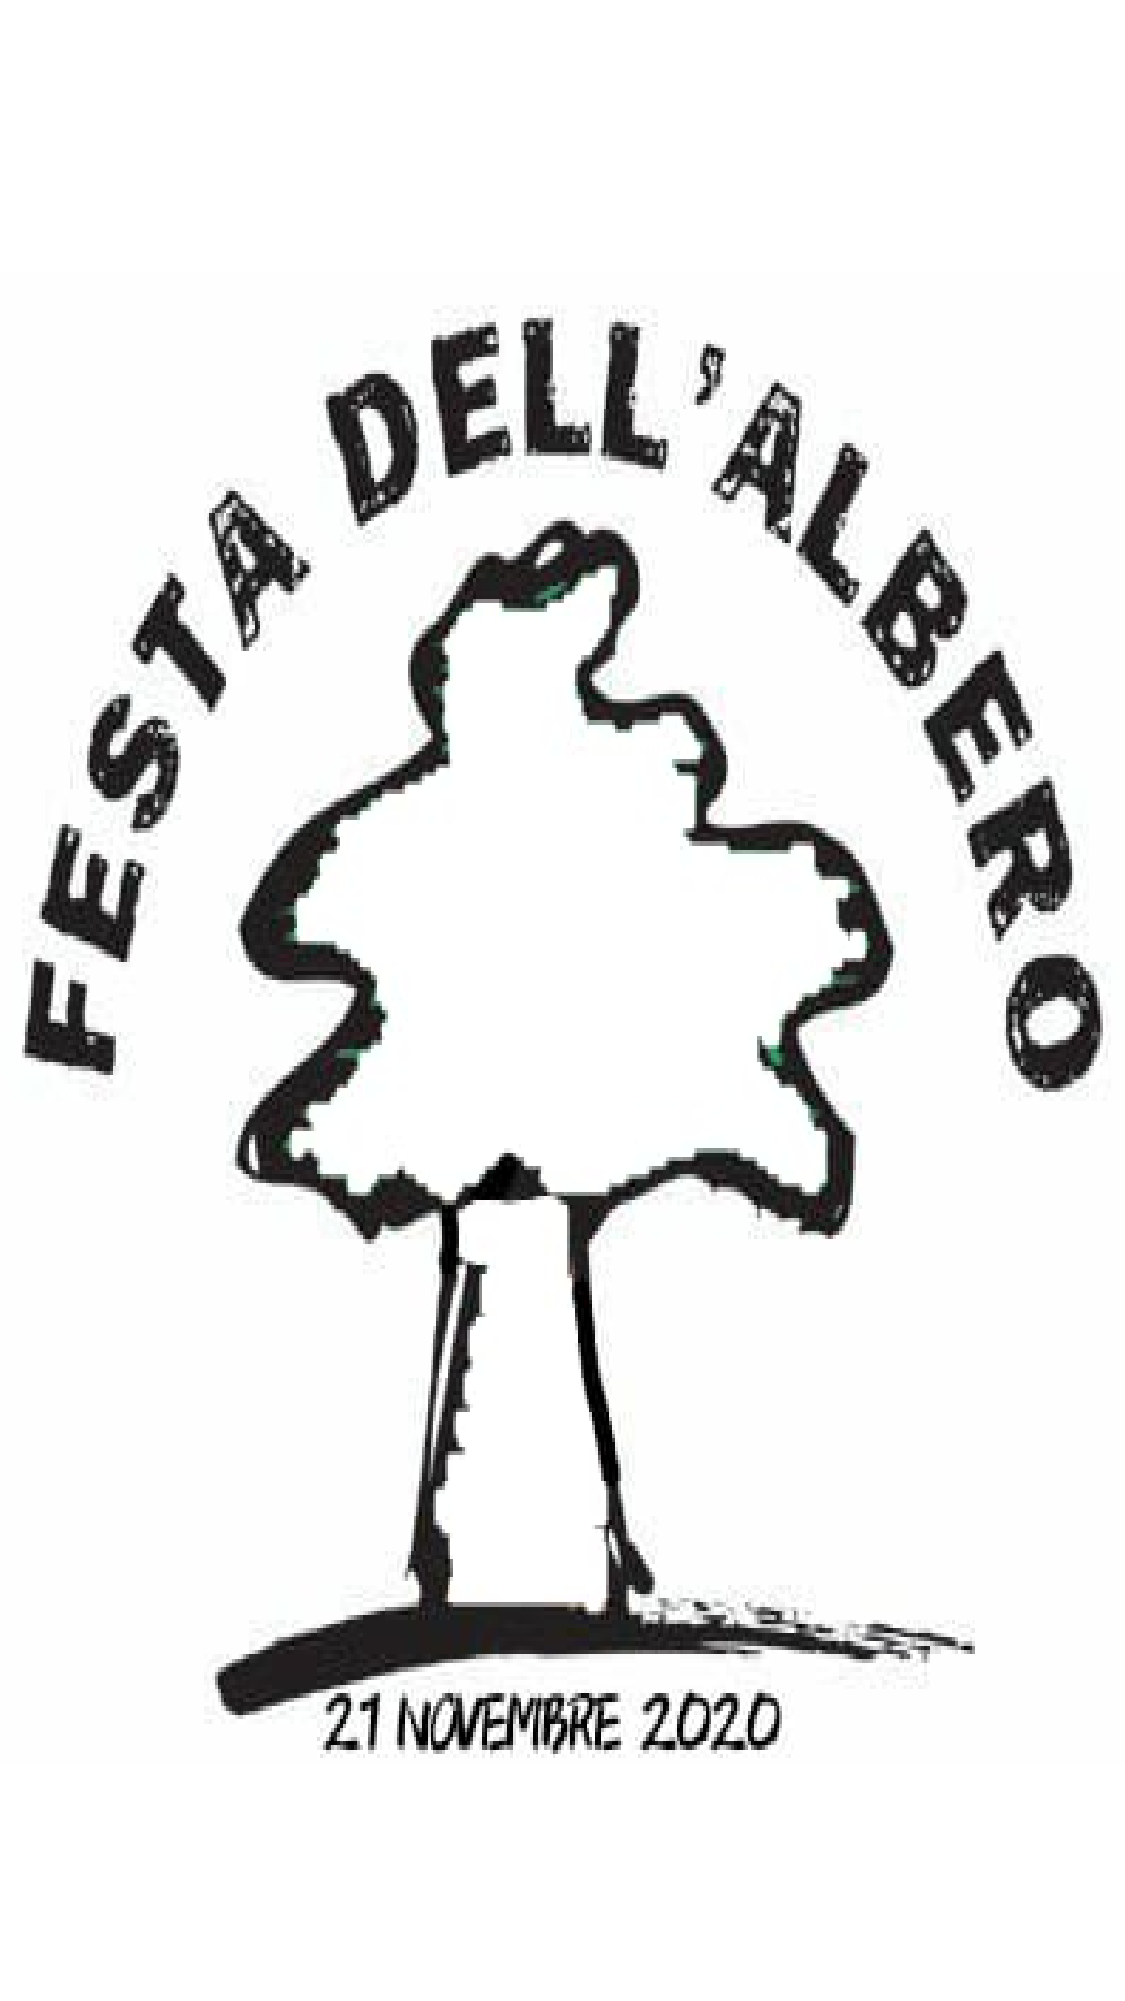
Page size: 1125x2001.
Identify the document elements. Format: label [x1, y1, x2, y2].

picture [0, 271, 1125, 1764]
